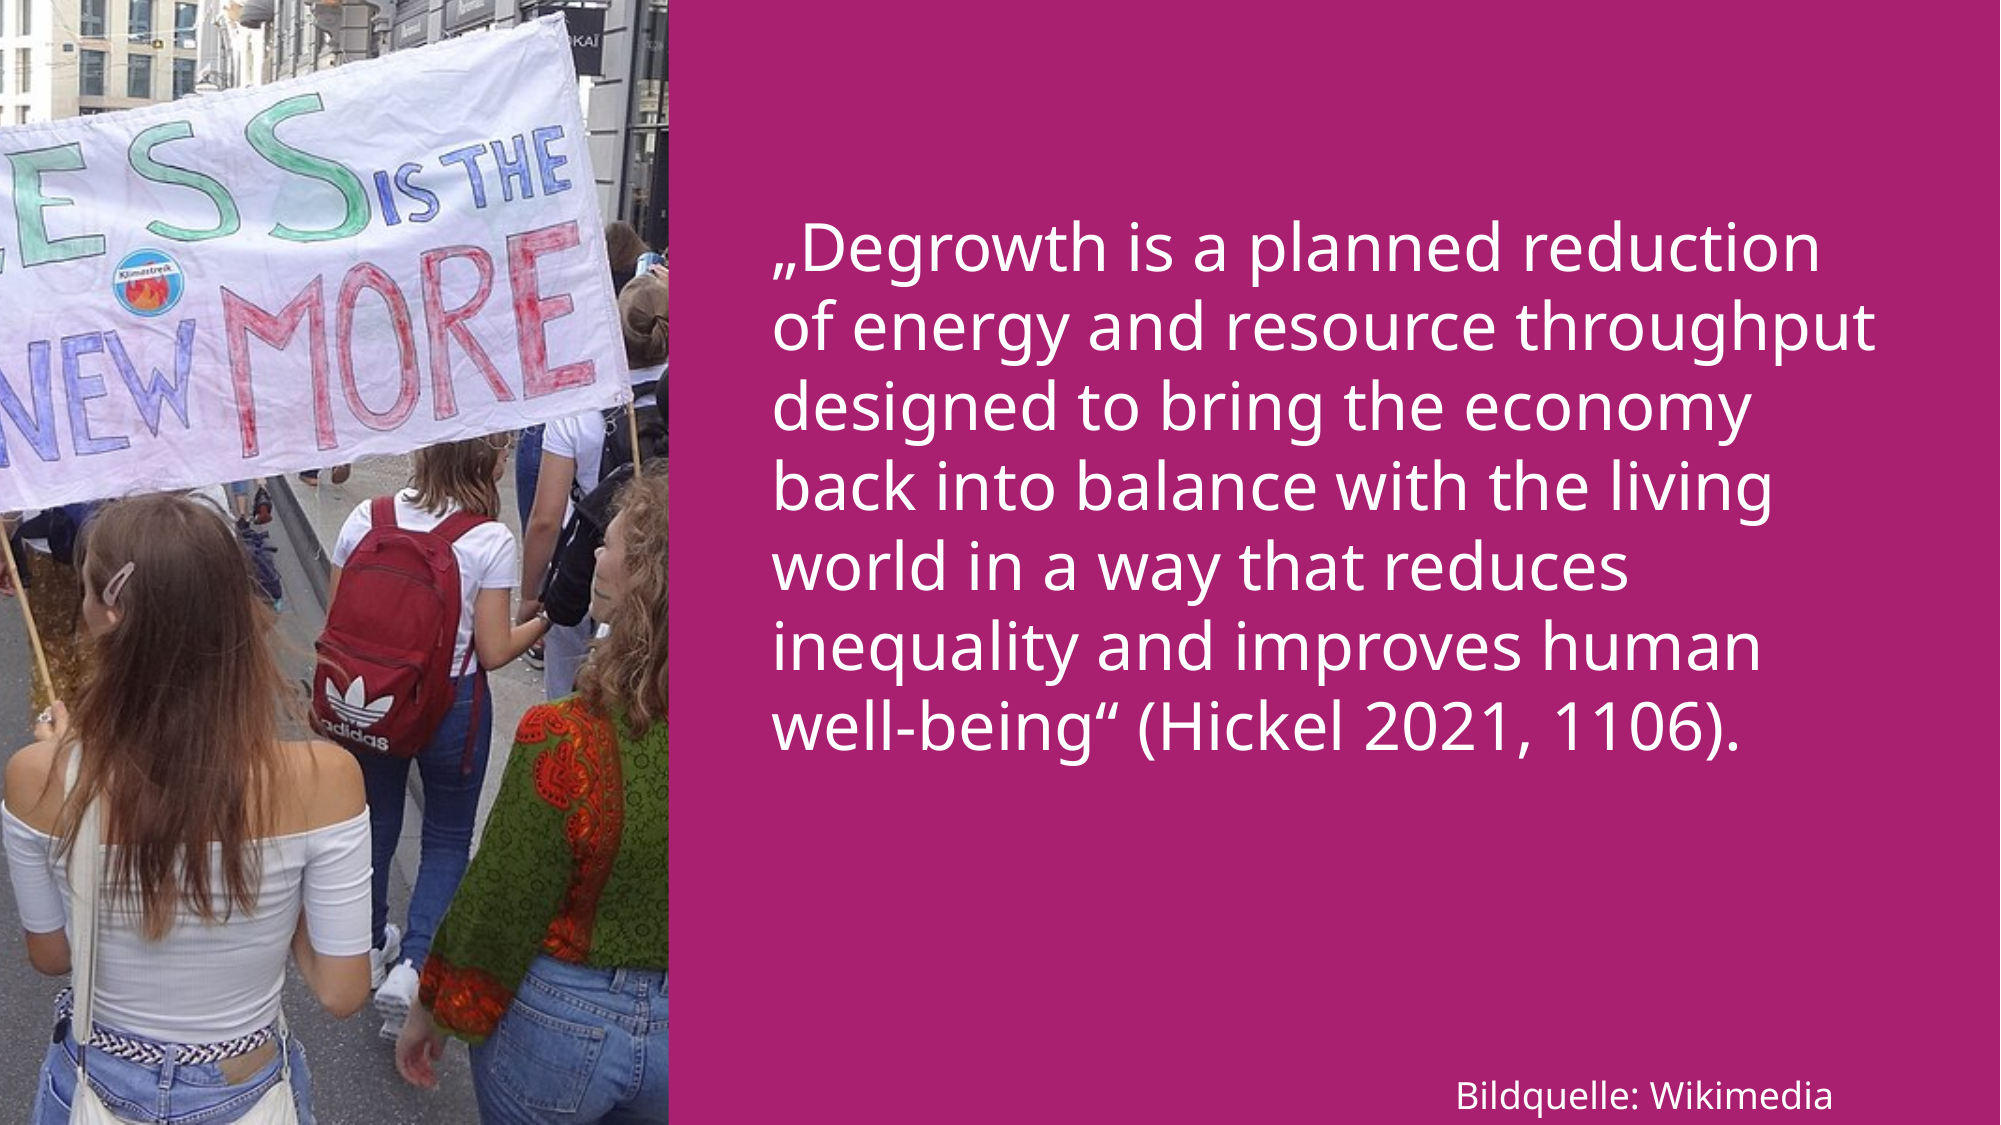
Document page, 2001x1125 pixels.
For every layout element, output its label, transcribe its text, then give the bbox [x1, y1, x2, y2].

picture [0, 0, 669, 1125]
text_box „Degrowth is a planned reduction of energy and resource throughput designed to bring the economy back into balance with the living world in a way that reduces inequality and improves human well-being“ (Hickel 2021, 1106). [756, 196, 1910, 778]
text_box Bildquelle: Wikimedia Commons [1440, 1064, 2000, 1125]
